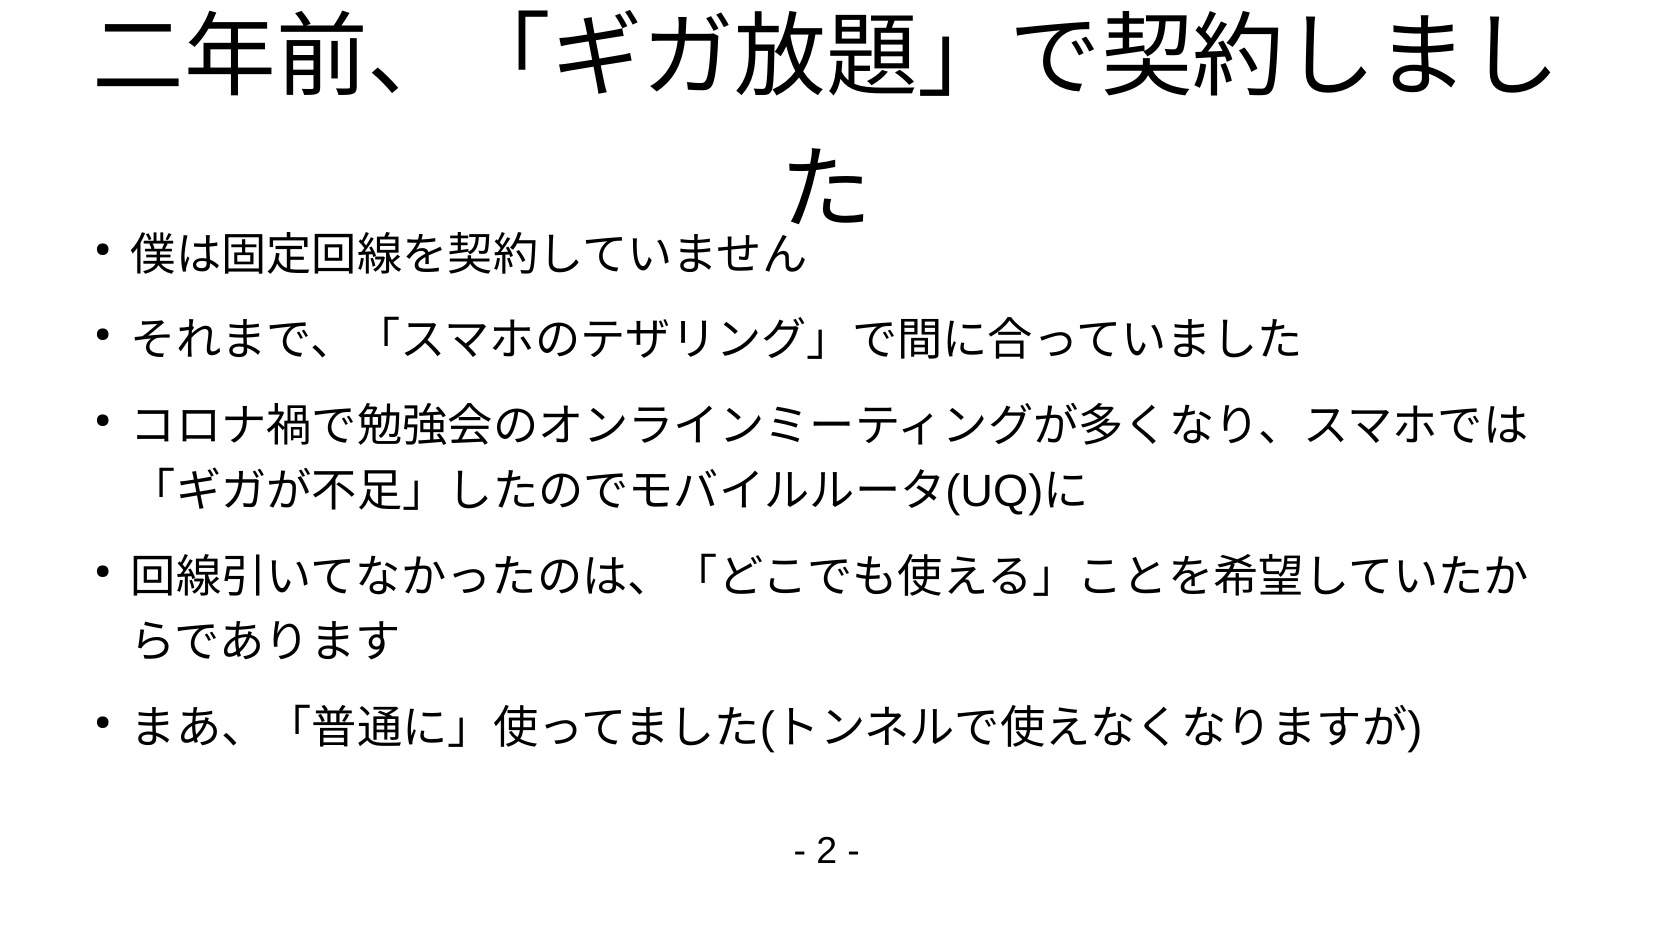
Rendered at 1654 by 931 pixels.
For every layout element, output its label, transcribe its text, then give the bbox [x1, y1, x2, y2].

text_box - <番号> - [703, 815, 950, 886]
title 二年前、「ギガ放題」で契約しました [82, 37, 1571, 193]
list 僕は固定回線を契約していません それまで、「スマホのテザリング」で間に合っていました コロナ禍で勉強会のオンラインミーティングが多くなり、スマホでは「ギガが不足」したのでモバイルルータ(UQ)に 回線引いてなかったのは、「どこでも使える」ことを希望していたからであります まあ、「普通に」使ってました(トンネルで使えなくなりますが) [82, 217, 1571, 758]
